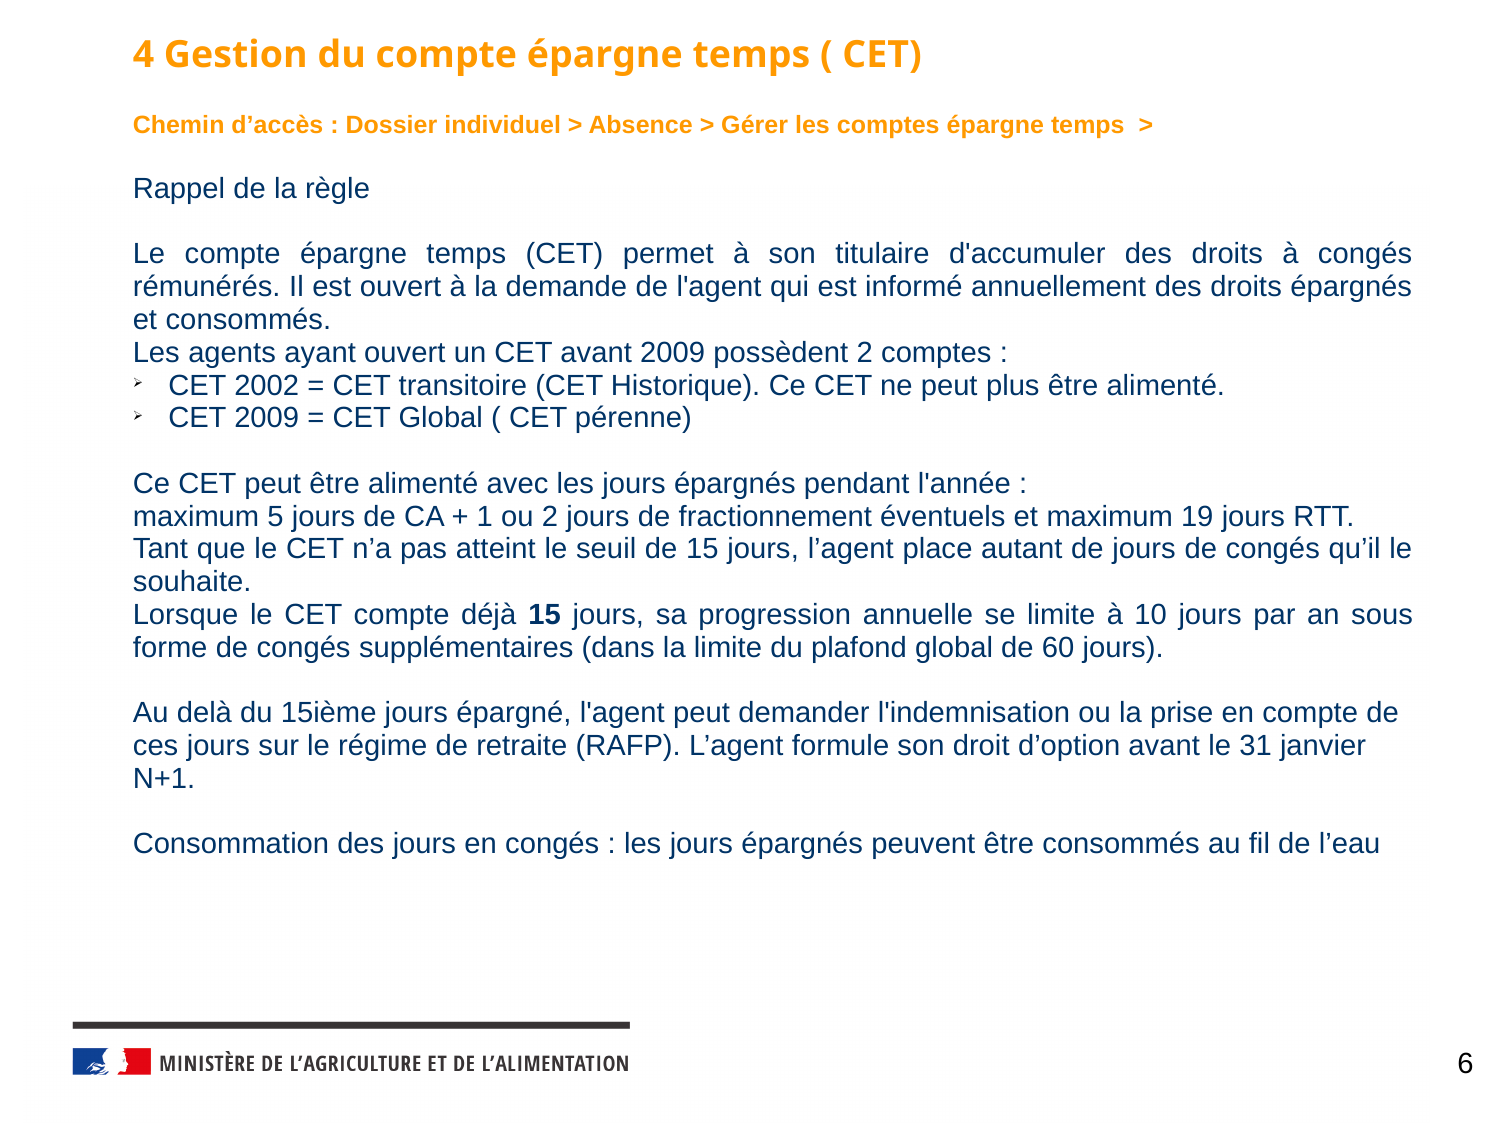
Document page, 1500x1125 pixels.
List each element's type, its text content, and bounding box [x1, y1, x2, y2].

picture [23, 185, 1430, 1123]
text_box 4 Gestion du compte épargne temps ( CET) Chemin d’accès : Dossier individuel > Absence > Gérer les comptes épargne temps > Rappel de la règle Le compte épargne temps (CET) permet à son titulaire d'accumuler des droits à congés rémunérés. Il est ouvert à la demande de l'agent qui est informé annuellement des droits épargnés et consommés. Les agents ayant ouvert un CET avant 2009 possèdent 2 comptes : CET 2002 = CET transitoire (CET Historique). Ce CET ne peut plus être alimenté. CET 2009 = CET Global ( CET pérenne) Ce CET peut être alimenté avec les jours épargnés pendant l'année : maximum 5 jours de CA + 1 ou 2 jours de fractionnement éventuels et maximum 19 jours RTT. Tant que le CET n’a pas atteint le seuil de 15 jours, l’agent place autant de jours de congés qu’il le souhaite. Lorsque le CET compte déjà 15 jours, sa progression annuelle se limite à 10 jours par an sous forme de congés supplémentaires (dans la limite du plafond global de 60 jours). Au delà du 15ième jours épargné, l'agent peut demander l'indemnisation ou la prise en compte de ces jours sur le régime de retraite (RAFP). L’agent formule son droit d’option avant le 31 janvier N+1. Consommation des jours en congés : les jours épargnés peuvent être consommés au fil de l’eau [118, 19, 1430, 896]
